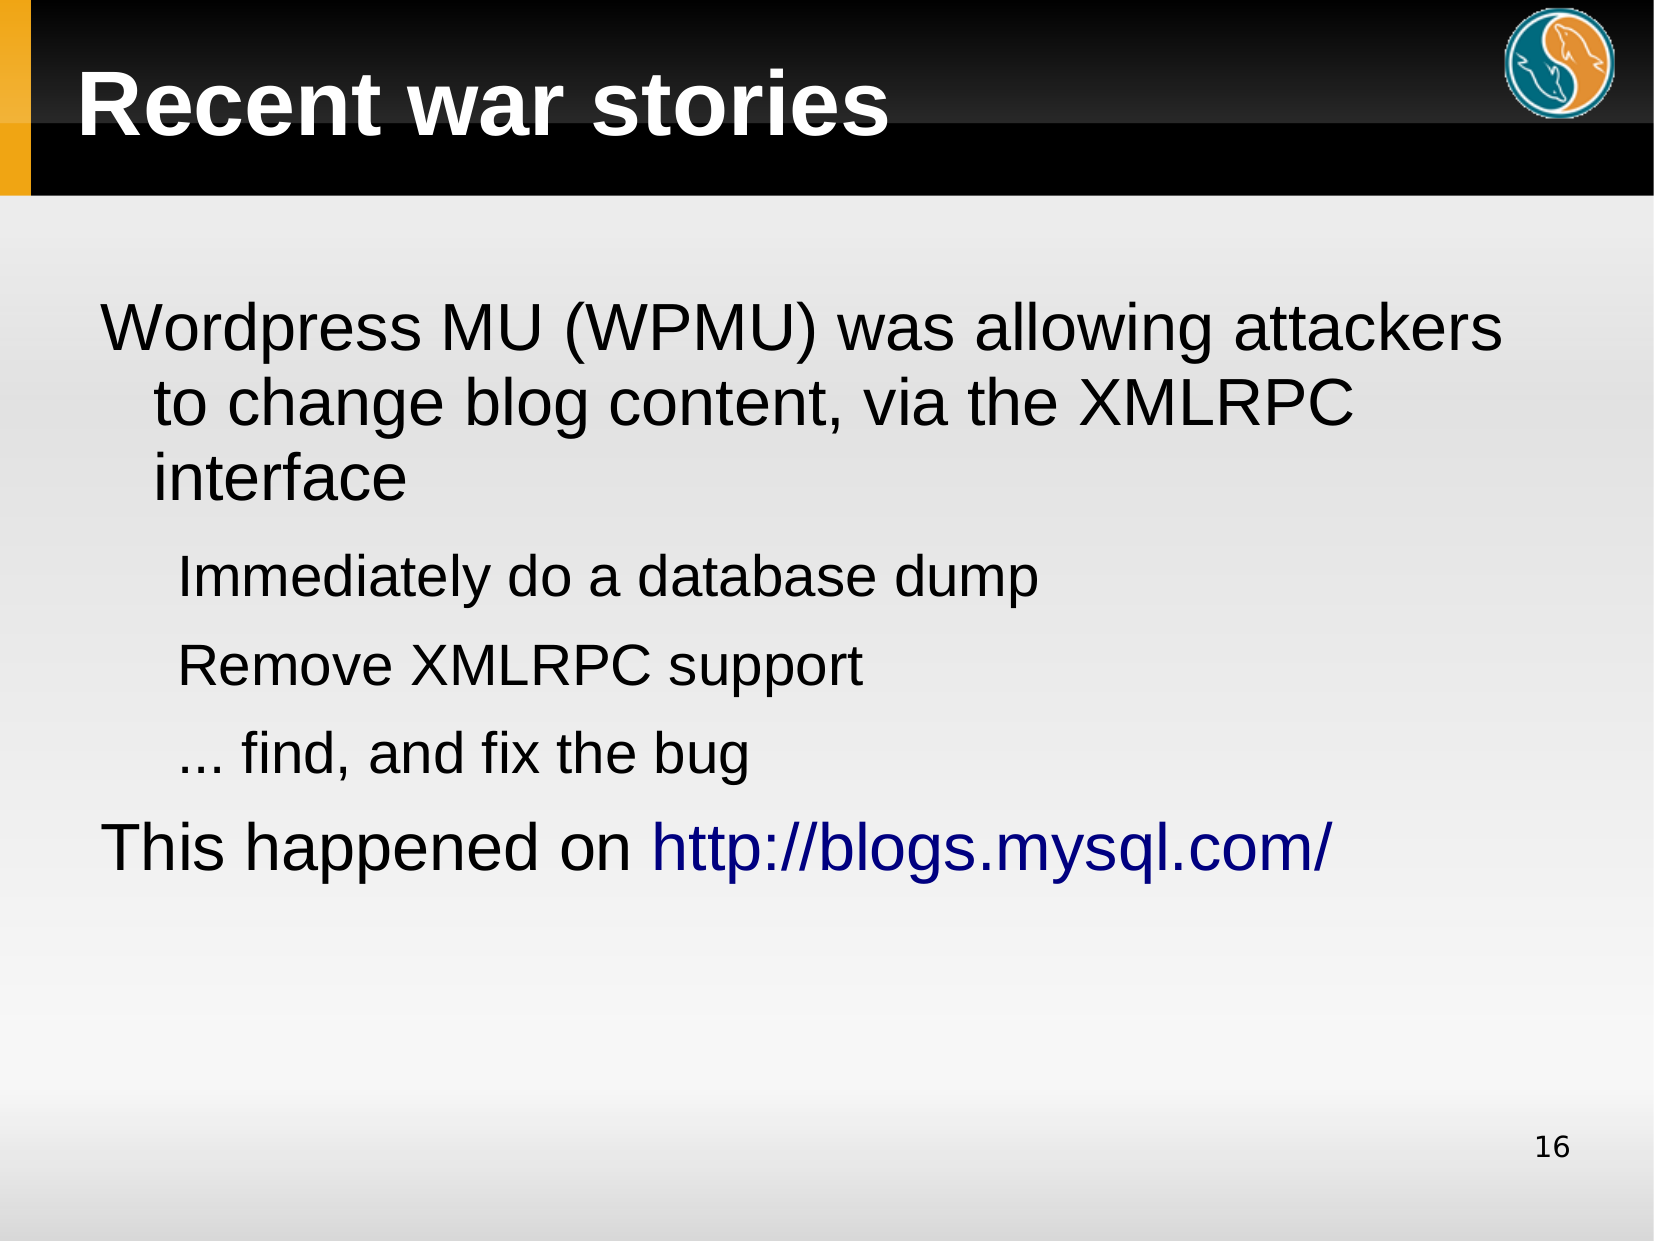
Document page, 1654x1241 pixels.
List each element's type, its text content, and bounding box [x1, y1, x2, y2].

list Wordpress MU (WPMU) was allowing attackers to change blog content, via the XMLRPC interface Immediately do a database dump Remove XMLRPC support ... find, and fix the bug This happened on http://blogs.mysql.com/ [82, 290, 1571, 1094]
picture [0, 0, 1654, 1241]
title Recent war stories [76, 7, 1565, 200]
